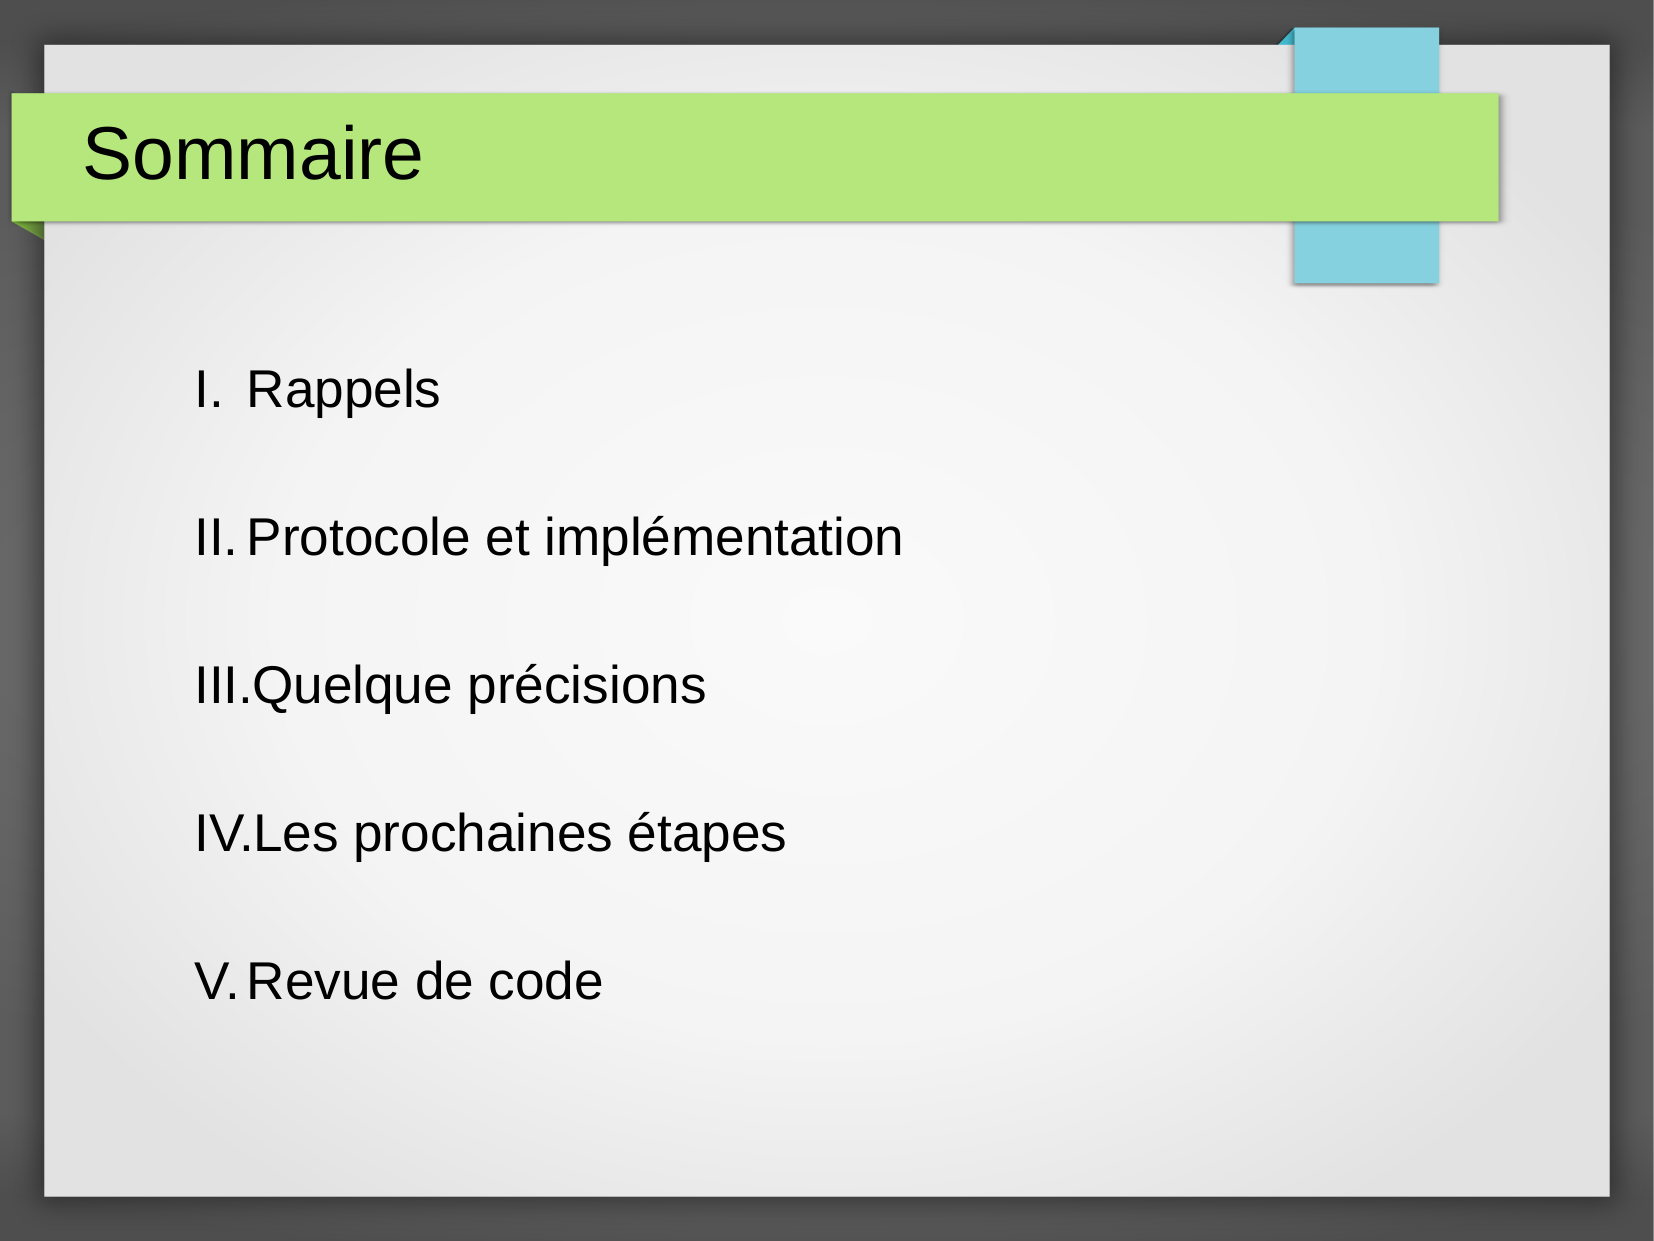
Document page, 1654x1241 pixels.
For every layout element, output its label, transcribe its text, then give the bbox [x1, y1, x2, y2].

picture [0, 0, 1654, 1241]
title Sommaire [82, 94, 1264, 213]
list Rappels Protocole et implémentation Quelque précisions Les prochaines étapes Revue de code [177, 295, 1571, 1015]
